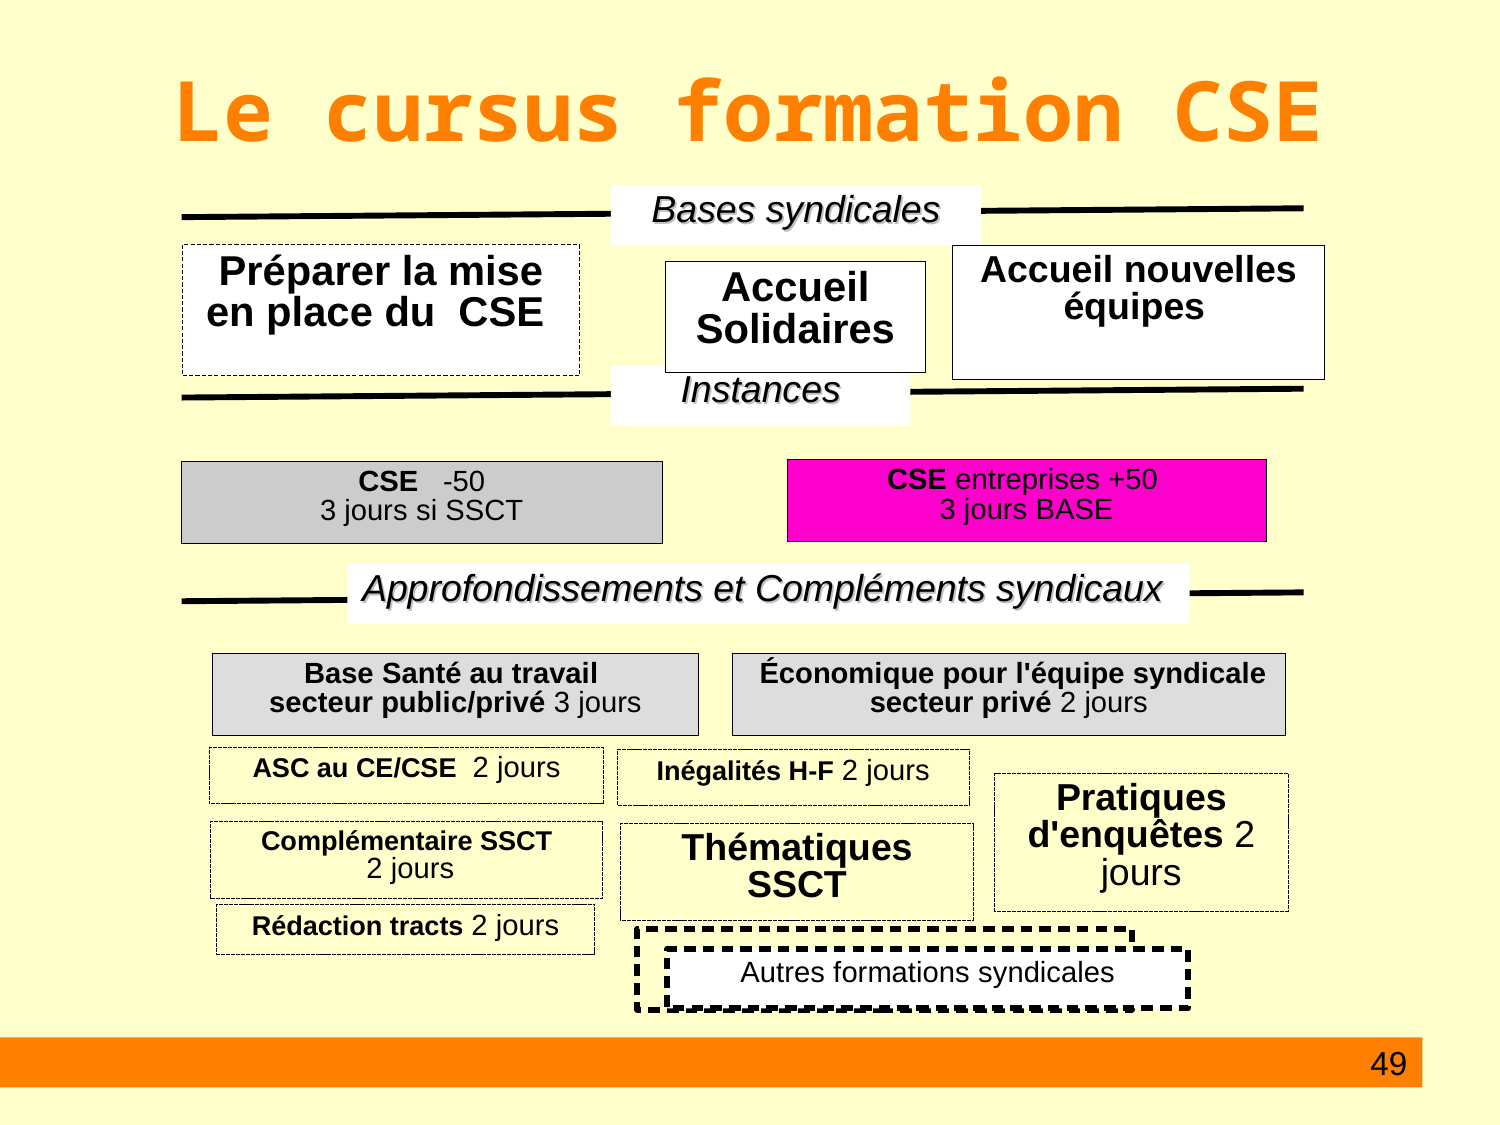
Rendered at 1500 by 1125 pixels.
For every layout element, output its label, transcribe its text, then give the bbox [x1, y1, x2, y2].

text_box CSE entreprises +50 3 jours BASE [787, 459, 1267, 542]
text_box [637, 928, 1132, 1010]
text_box Économique pour l'équipe syndicale secteur privé 2 jours [732, 653, 1286, 736]
text_box Instances [610, 365, 911, 426]
text_box Préparer la mise en place du CSE [182, 244, 580, 376]
text_box ASC au CE/CSE 2 jours [209, 747, 604, 804]
text_box CSE -50 3 jours si SSCT [181, 461, 663, 544]
text_box Base Santé au travail secteur public/privé 3 jours [212, 653, 699, 736]
text_box Complémentaire SSCT 2 jours [210, 821, 603, 899]
text_box Pratiques d'enquêtes 2 jours [994, 773, 1289, 912]
text_box Autres formations syndicales [667, 948, 1189, 1009]
title Le cursus formation CSE [74, 0, 1423, 234]
text_box Thématiques SSCT [620, 823, 974, 921]
text_box Accueil Solidaires [665, 261, 926, 373]
text_box Approfondissements et Compléments syndicaux [347, 564, 1190, 624]
text_box Rédaction tracts 2 jours [216, 904, 595, 955]
text_box Accueil nouvelles équipes [952, 245, 1325, 380]
text_box Inégalités H-F 2 jours [617, 749, 970, 806]
text_box <numéro> [0, 1037, 1423, 1088]
text_box Bases syndicales [610, 185, 981, 246]
